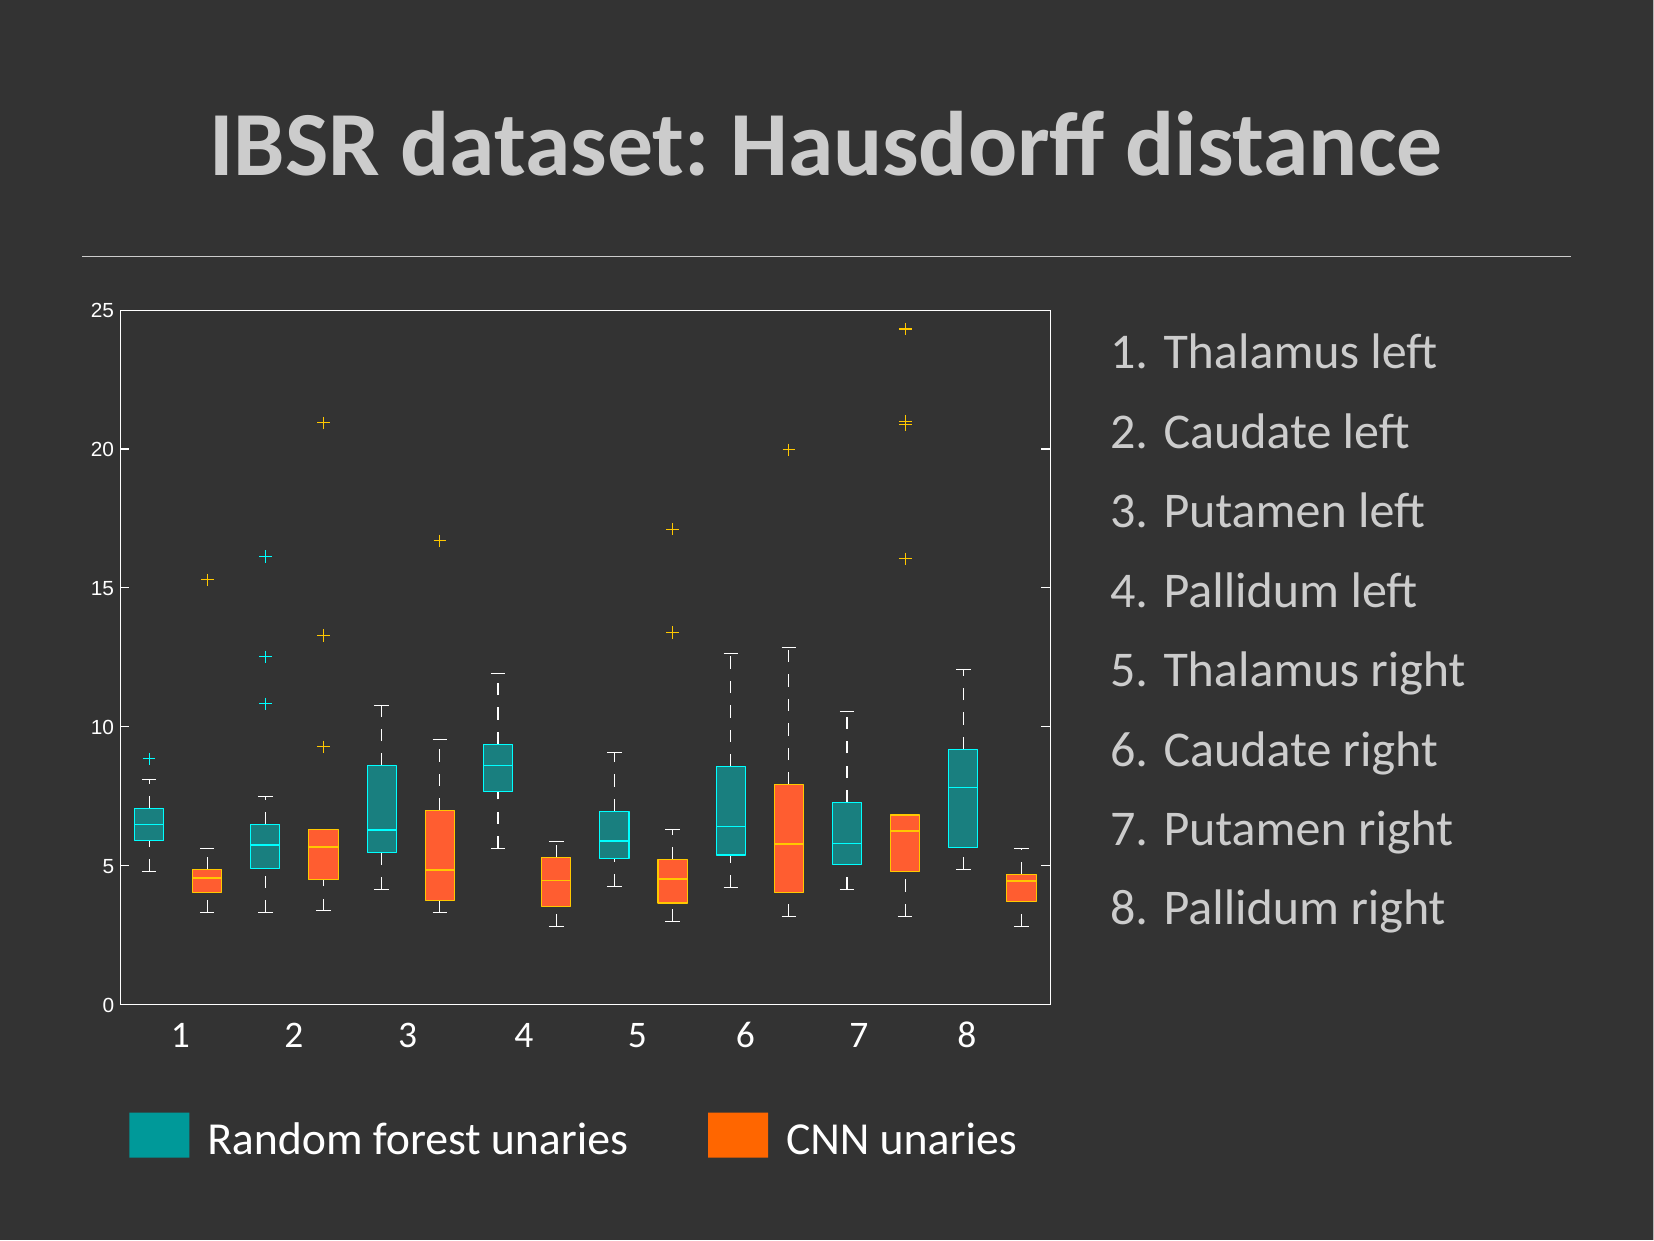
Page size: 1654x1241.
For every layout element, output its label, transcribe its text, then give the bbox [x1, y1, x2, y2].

text_box CNN unaries [771, 1112, 1111, 1220]
text_box Random forest unaries [192, 1112, 662, 1220]
text_box [708, 1112, 769, 1158]
text_box [129, 1112, 190, 1158]
picture [88, 290, 1060, 1036]
list Thalamus left Caudate left Putamen left Pallidum left Thalamus right Caudate right Putamen right Pallidum right [1092, 331, 1550, 1011]
title IBSR dataset: Hausdorff distance [82, 49, 1571, 257]
